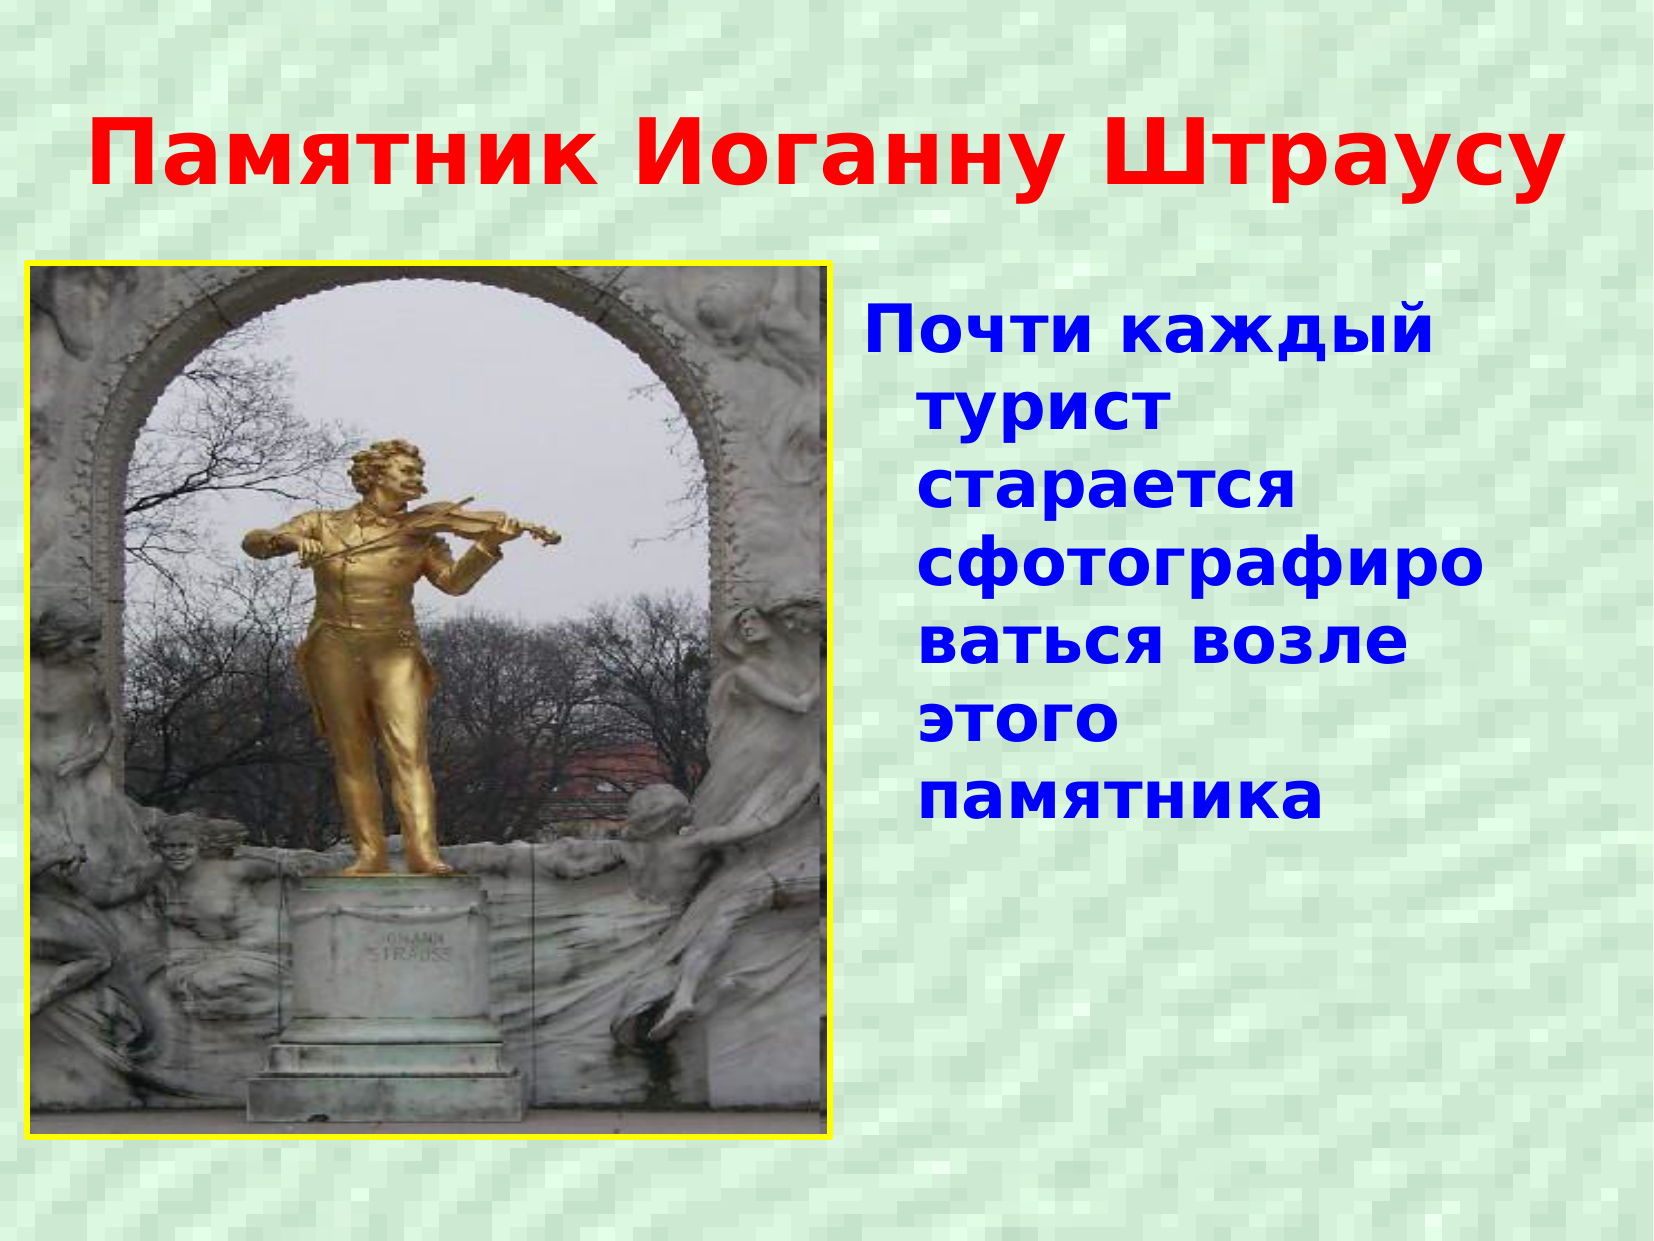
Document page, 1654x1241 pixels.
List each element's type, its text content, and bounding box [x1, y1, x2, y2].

title Памятник Иоганну Штраусу [82, 56, 1571, 250]
list Почти каждый турист старается сфотографироваться возле этого памятника [845, 290, 1506, 1094]
picture [0, 0, 1654, 1241]
